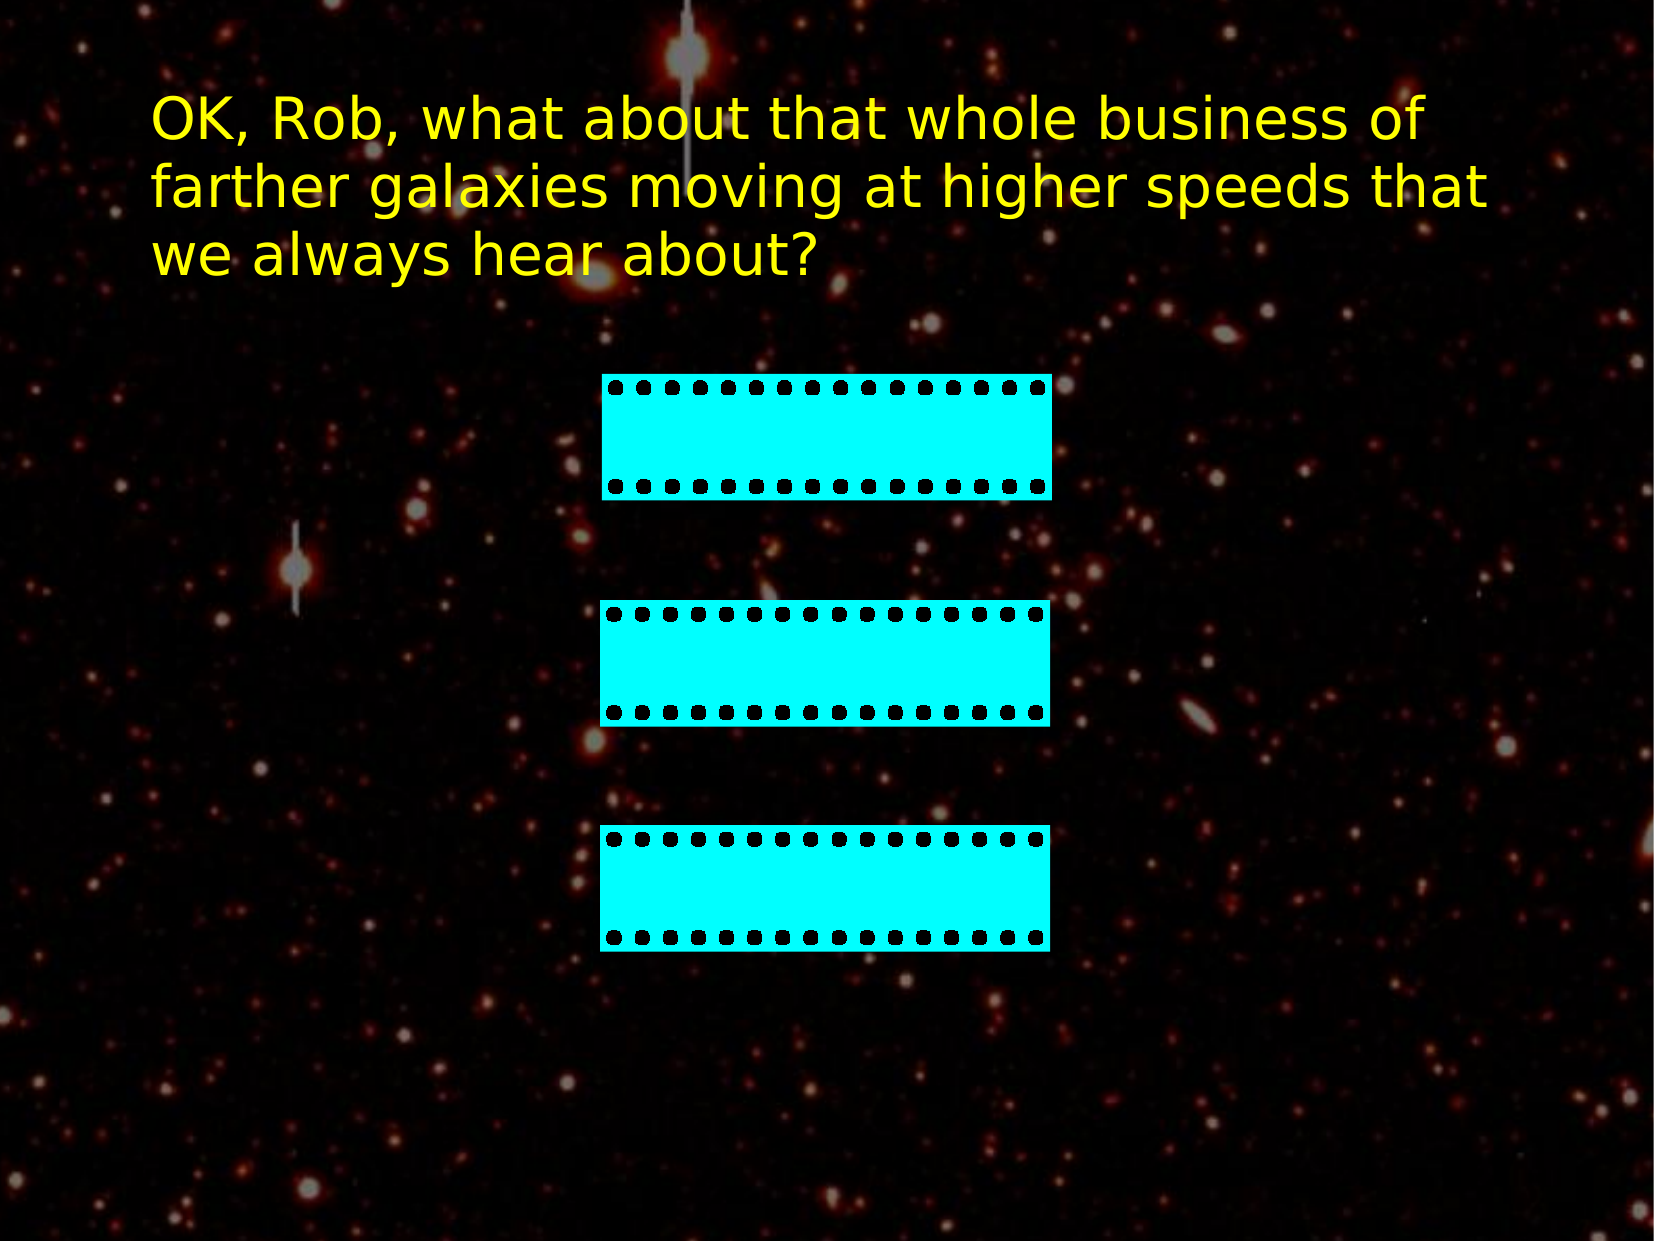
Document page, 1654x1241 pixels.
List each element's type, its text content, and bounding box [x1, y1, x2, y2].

text_box [600, 600, 1051, 727]
picture [0, 0, 1654, 1241]
text_box [600, 825, 1051, 952]
text_box OK, Rob, what about that whole business of farther galaxies moving at higher speeds that we always hear about? [150, 85, 1519, 308]
text_box [601, 373, 1052, 501]
